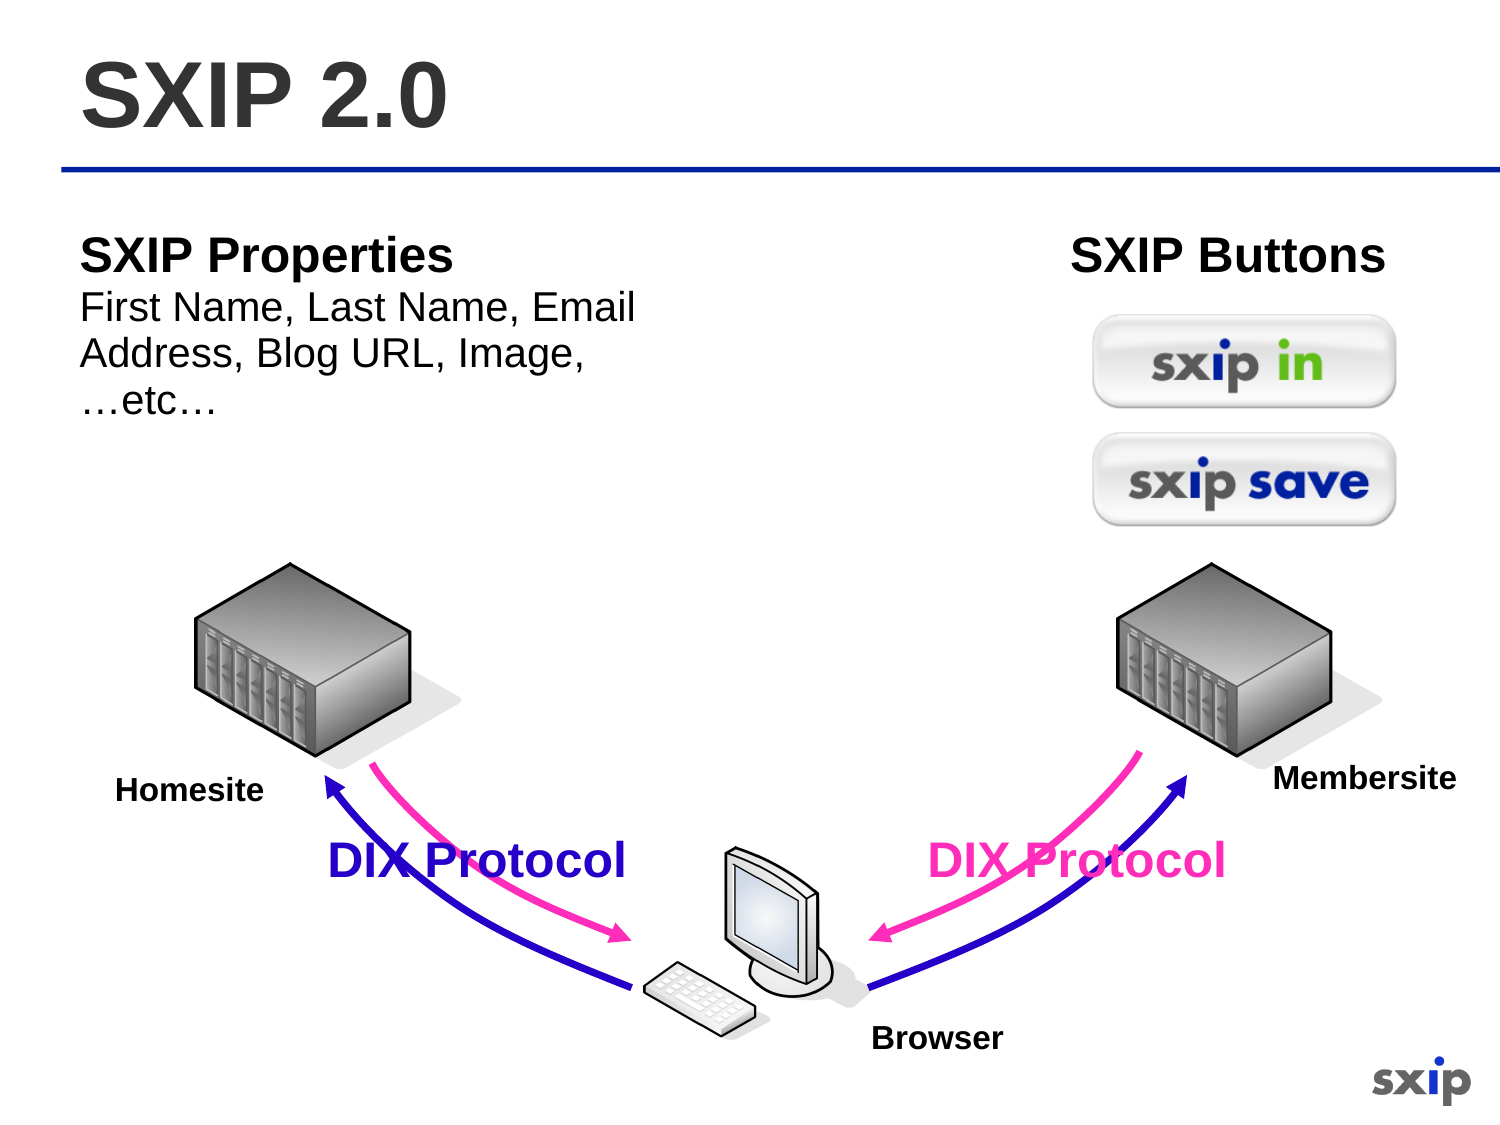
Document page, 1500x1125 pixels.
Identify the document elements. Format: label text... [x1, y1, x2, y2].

picture [194, 562, 461, 769]
picture [1092, 314, 1397, 409]
text_box Browser [856, 1011, 1019, 1064]
text_box DIX Protocol [312, 824, 643, 897]
picture [643, 846, 871, 1040]
text_box Membersite [1257, 751, 1473, 805]
picture [1092, 432, 1397, 527]
picture [1372, 1056, 1471, 1106]
text_box SXIP Buttons [986, 219, 1471, 292]
text_box Homesite [100, 763, 280, 816]
picture [1116, 562, 1382, 769]
text_box DIX Protocol [912, 824, 1243, 897]
text_box SXIP Properties First Name, Last Name, Email Address, Blog URL, Image, …etc… [64, 220, 762, 431]
title SXIP 2.0 [61, 21, 1495, 169]
